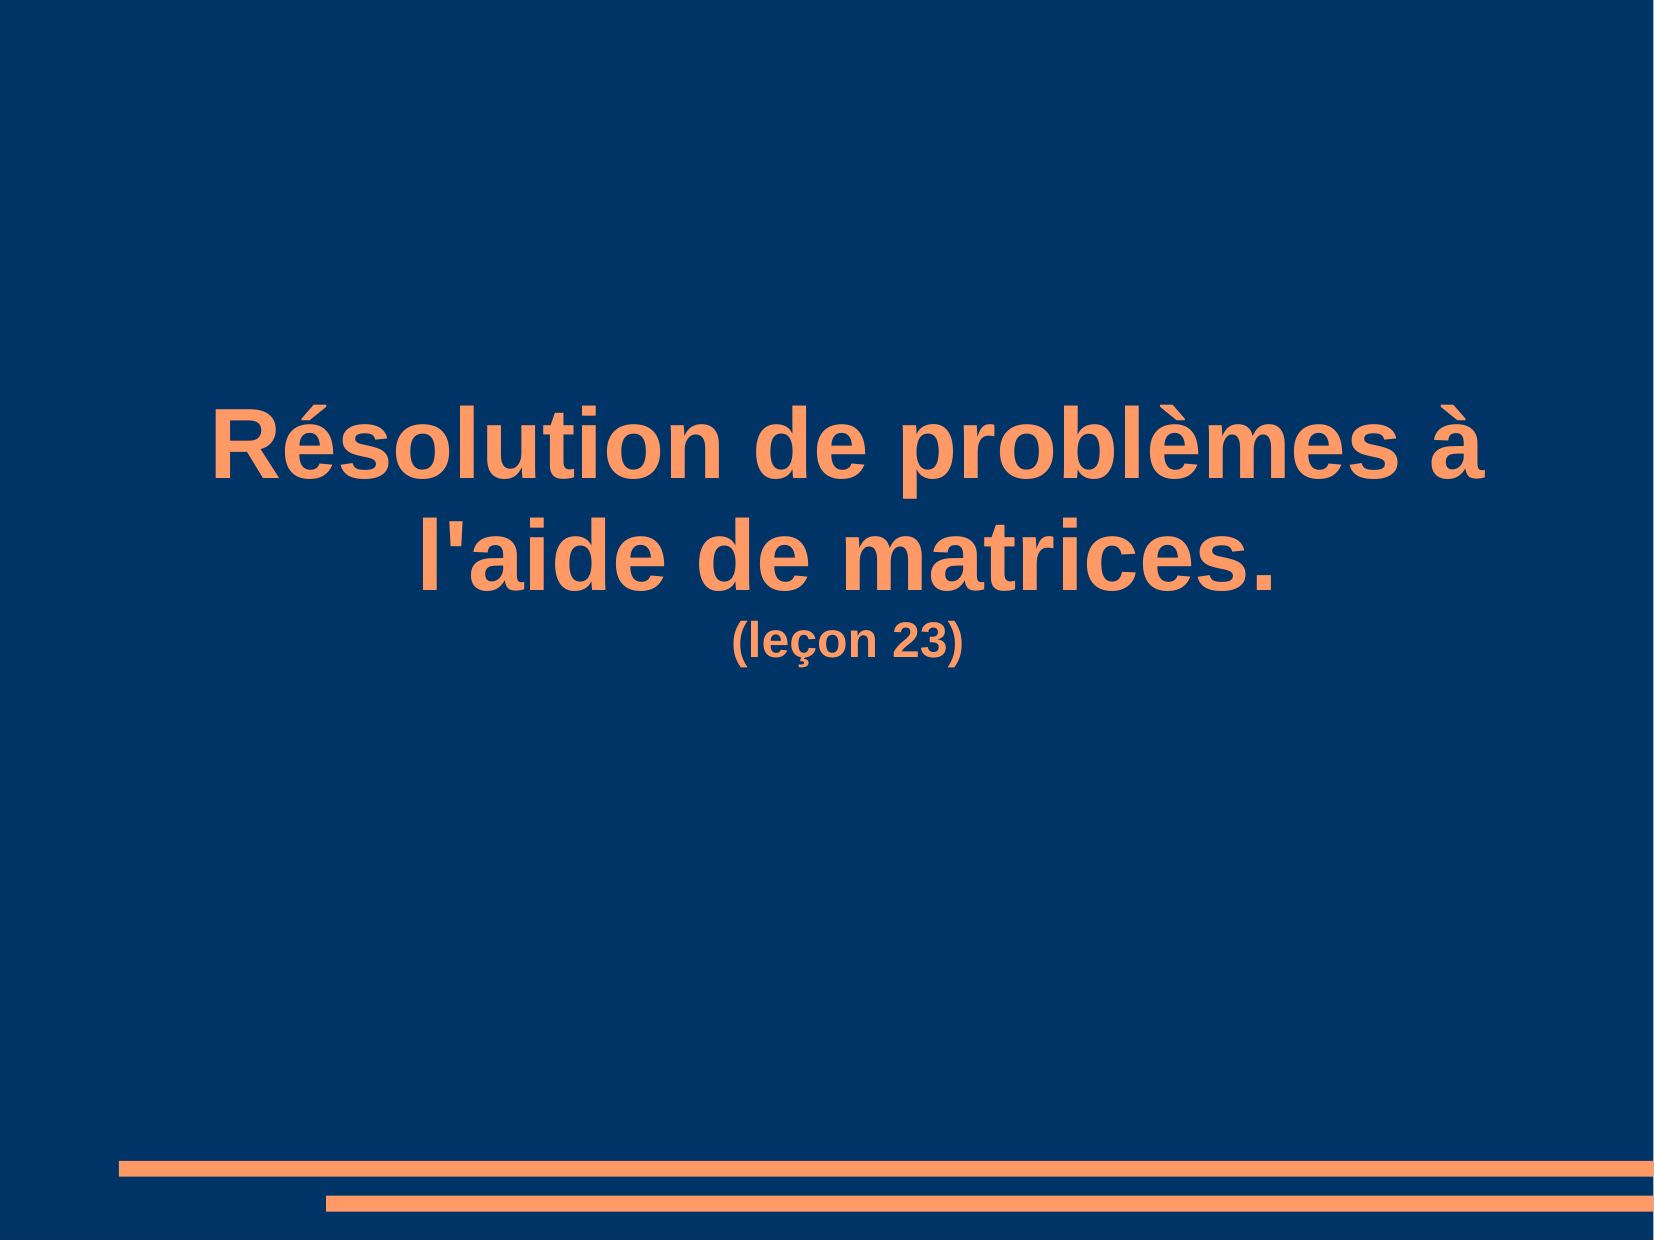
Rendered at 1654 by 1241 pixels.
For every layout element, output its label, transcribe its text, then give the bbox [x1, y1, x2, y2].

title Résolution de problèmes à l'aide de matrices. (leçon 23) [141, 387, 1554, 669]
